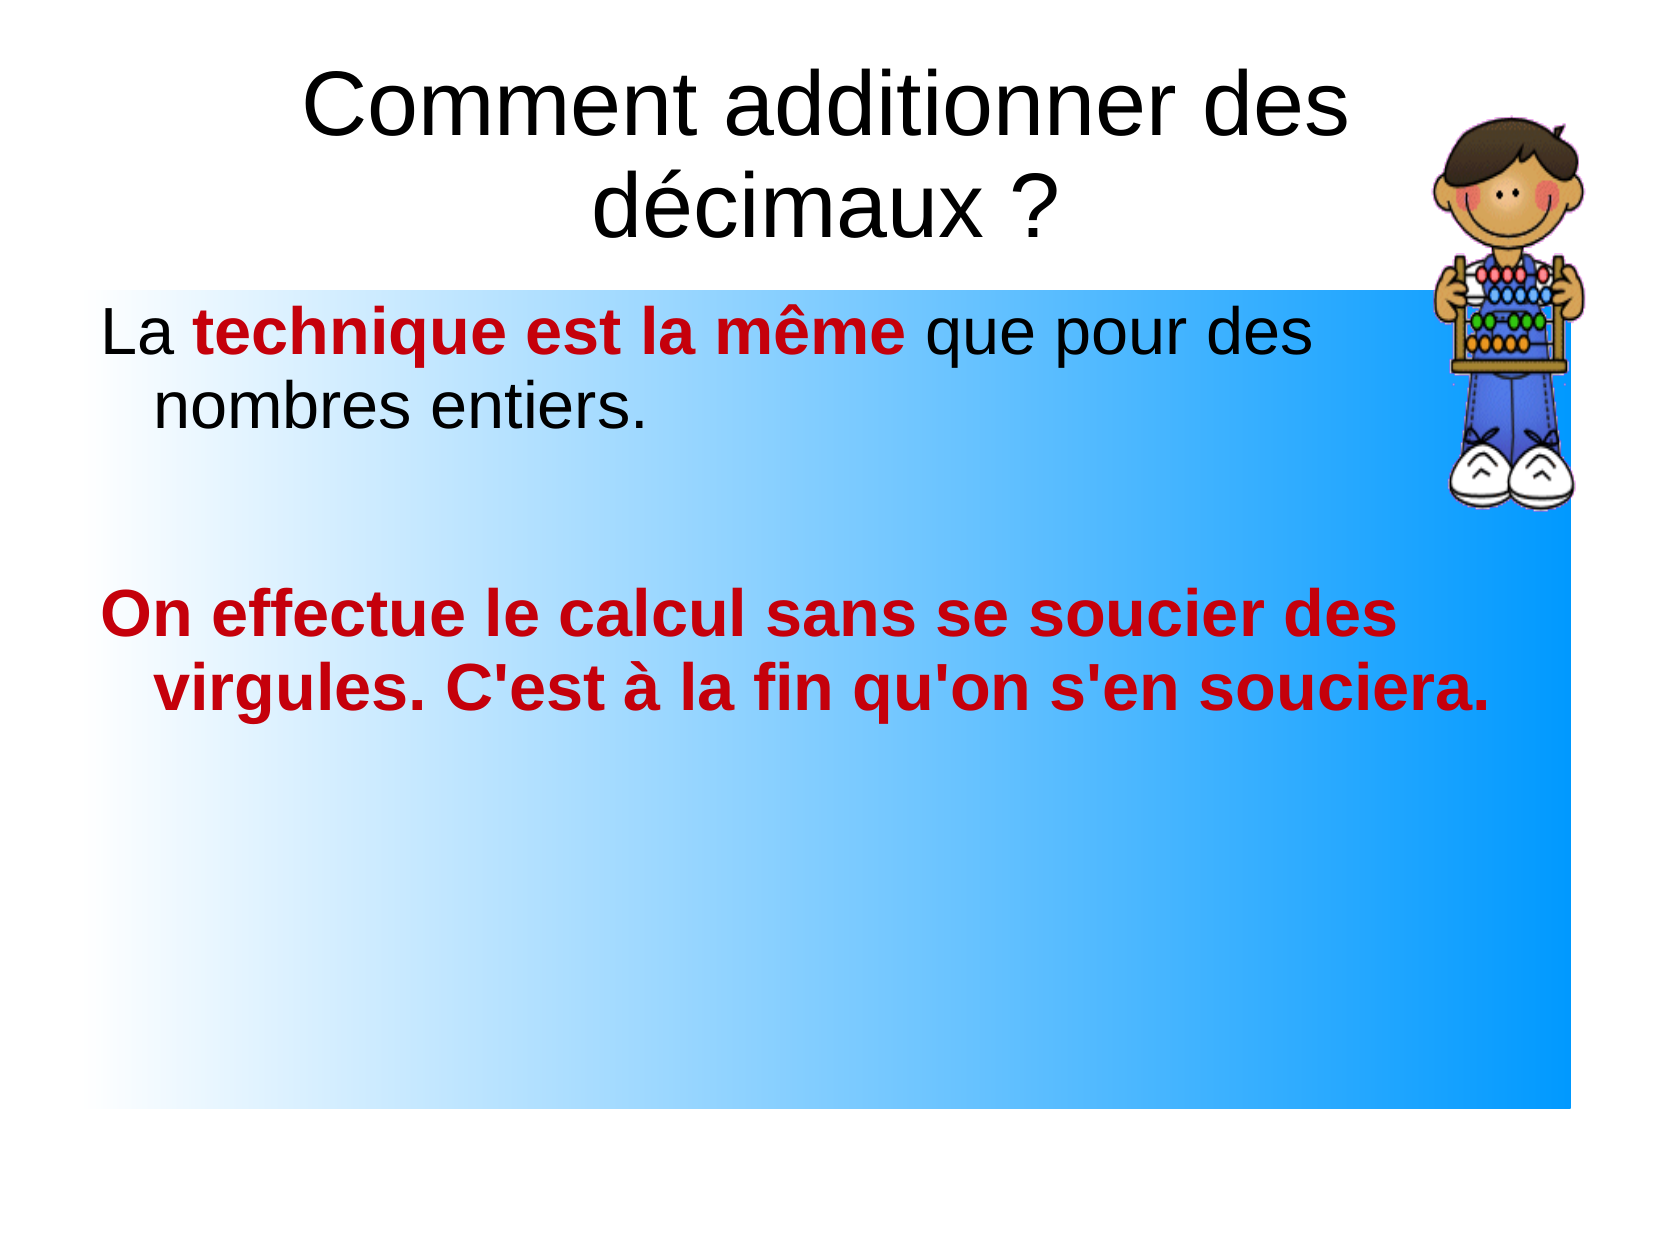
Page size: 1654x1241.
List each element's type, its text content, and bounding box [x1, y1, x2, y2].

list La technique est la même que pour des nombres entiers. On effectue le calcul sans se soucier des virgules. C'est à la fin qu'on s'en souciera. [82, 290, 1571, 1109]
title Comment additionner des décimaux ? [82, 47, 1571, 259]
picture [1429, 106, 1595, 520]
